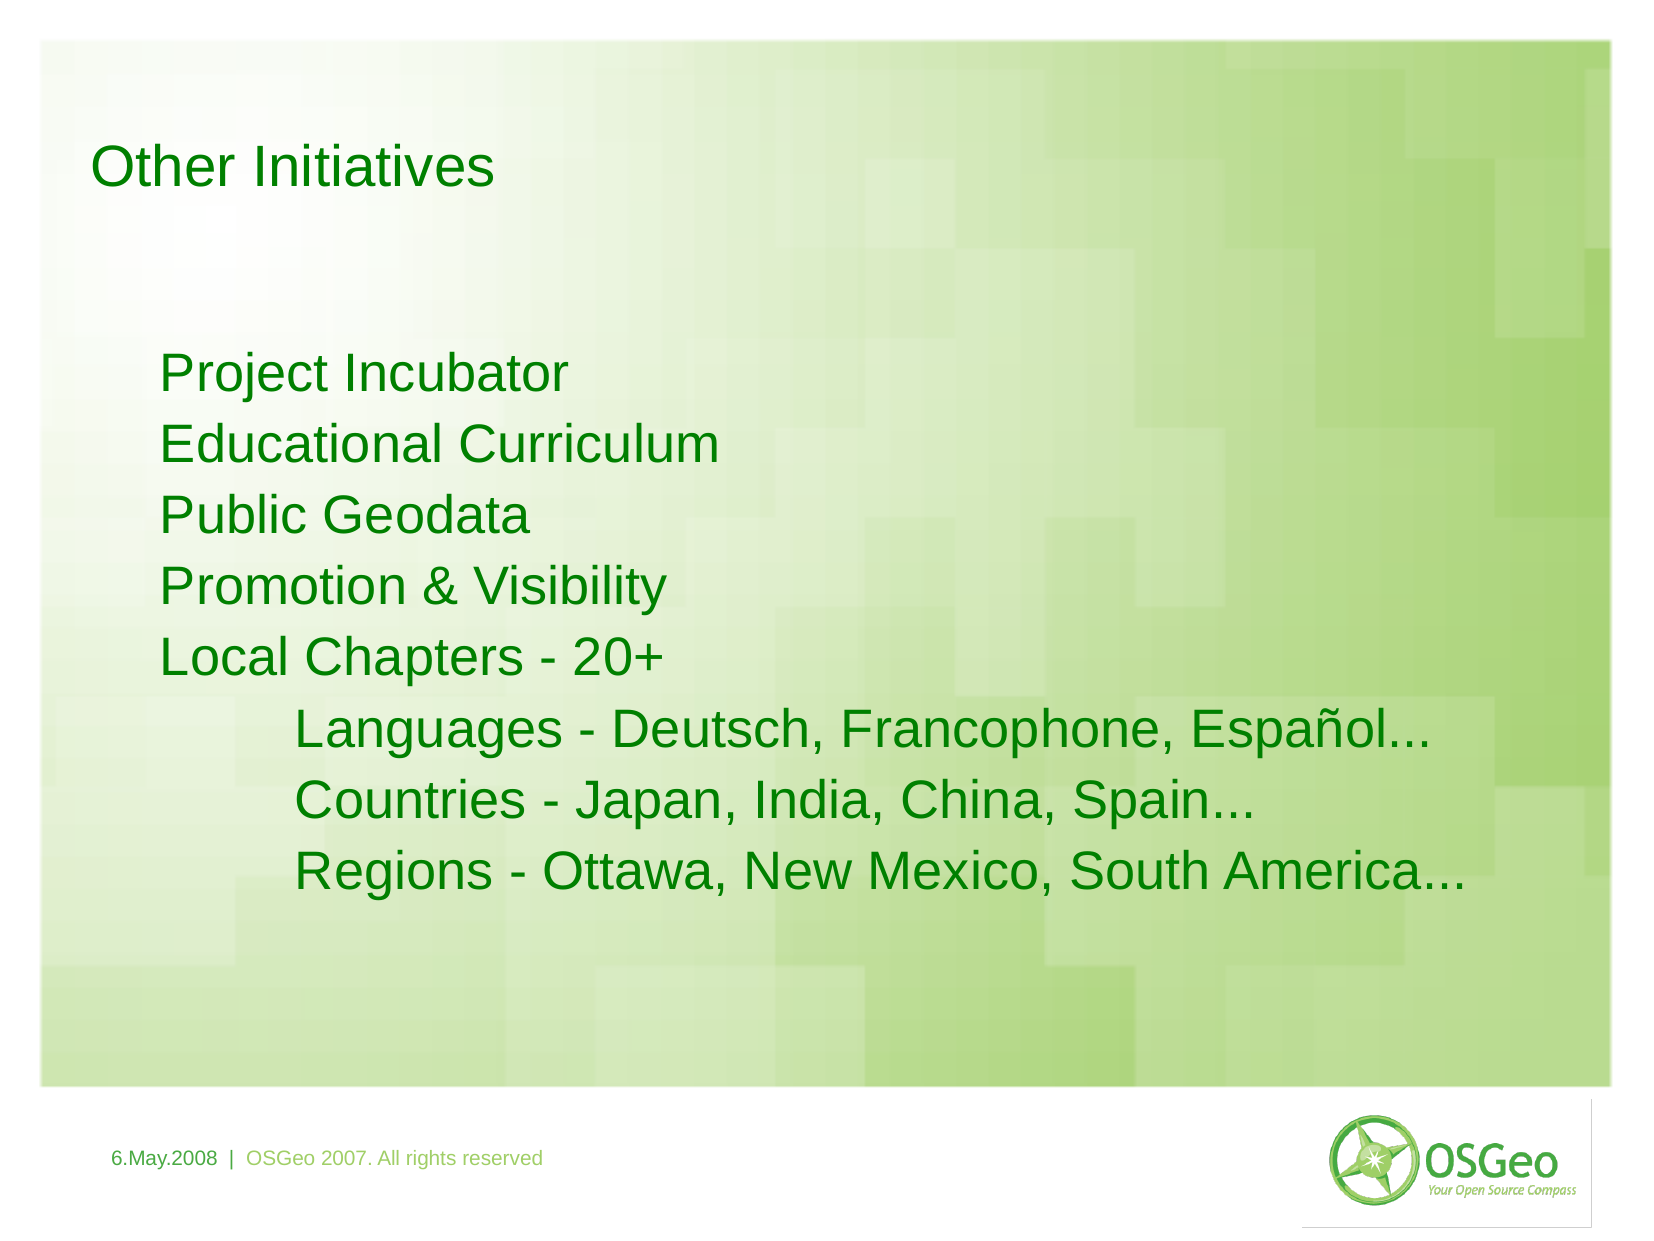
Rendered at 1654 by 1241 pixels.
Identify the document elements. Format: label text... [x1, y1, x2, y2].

text_box Project Incubator Educational Curriculum Public Geodata Promotion & Visibility Local Chapters - 20+ Languages - Deutsch, Francophone, Español... Countries - Japan, India, China, Spain... Regions - Ottawa, New Mexico, South America... [130, 351, 1498, 906]
picture [0, 1, 1654, 1239]
text_box Other Initiatives [75, 130, 1303, 207]
